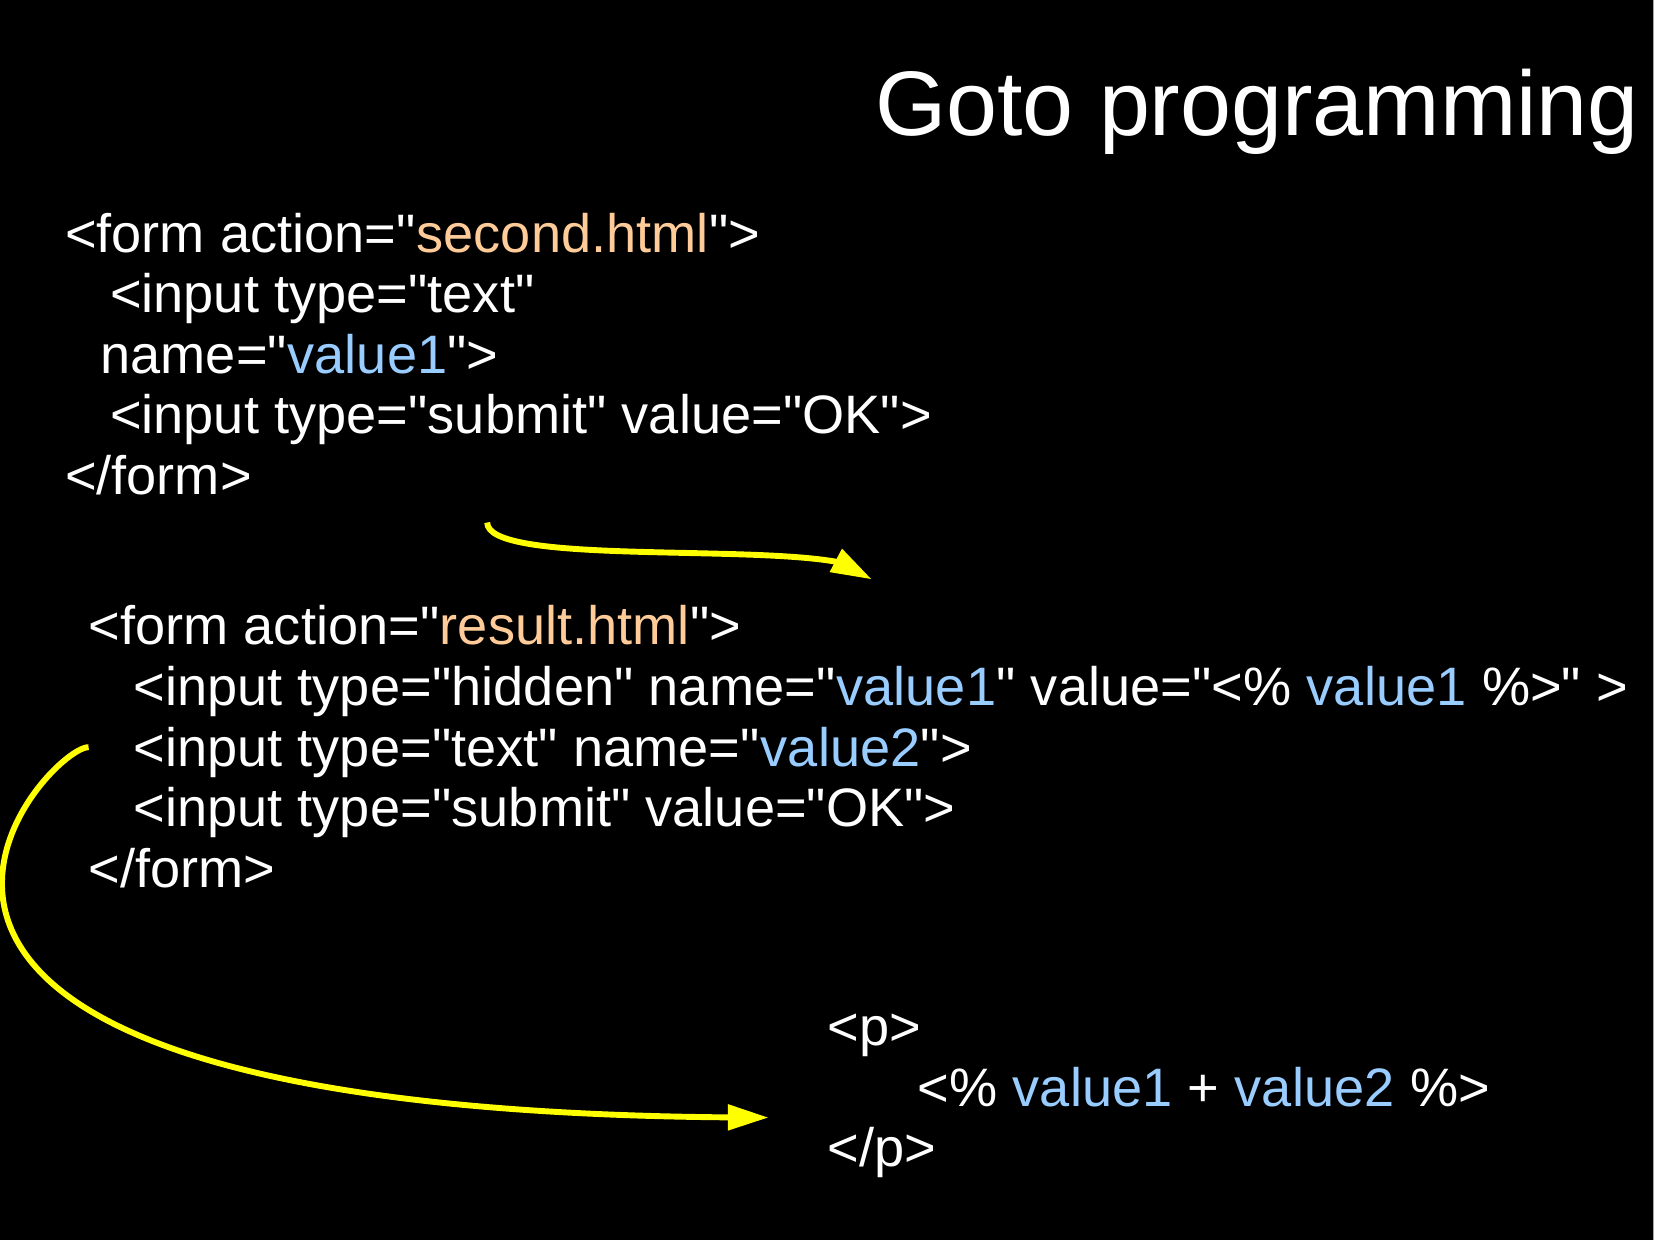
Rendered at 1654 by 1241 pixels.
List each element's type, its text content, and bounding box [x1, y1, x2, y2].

text_box <form action="result.html"> <input type="hidden" name="value1" value="<% value1 %>" > <input type="text" name="value2"> <input type="submit" value="OK"> </form> [88, 578, 1654, 916]
text_box <p> <% value1 + value2 %> </p> [767, 974, 1595, 1241]
subtitle <form action="second.html"> <input type="text" name="value1"> <input type="submit" value="OK"> </form> [29, 186, 945, 523]
title Goto programming [177, 0, 1654, 208]
